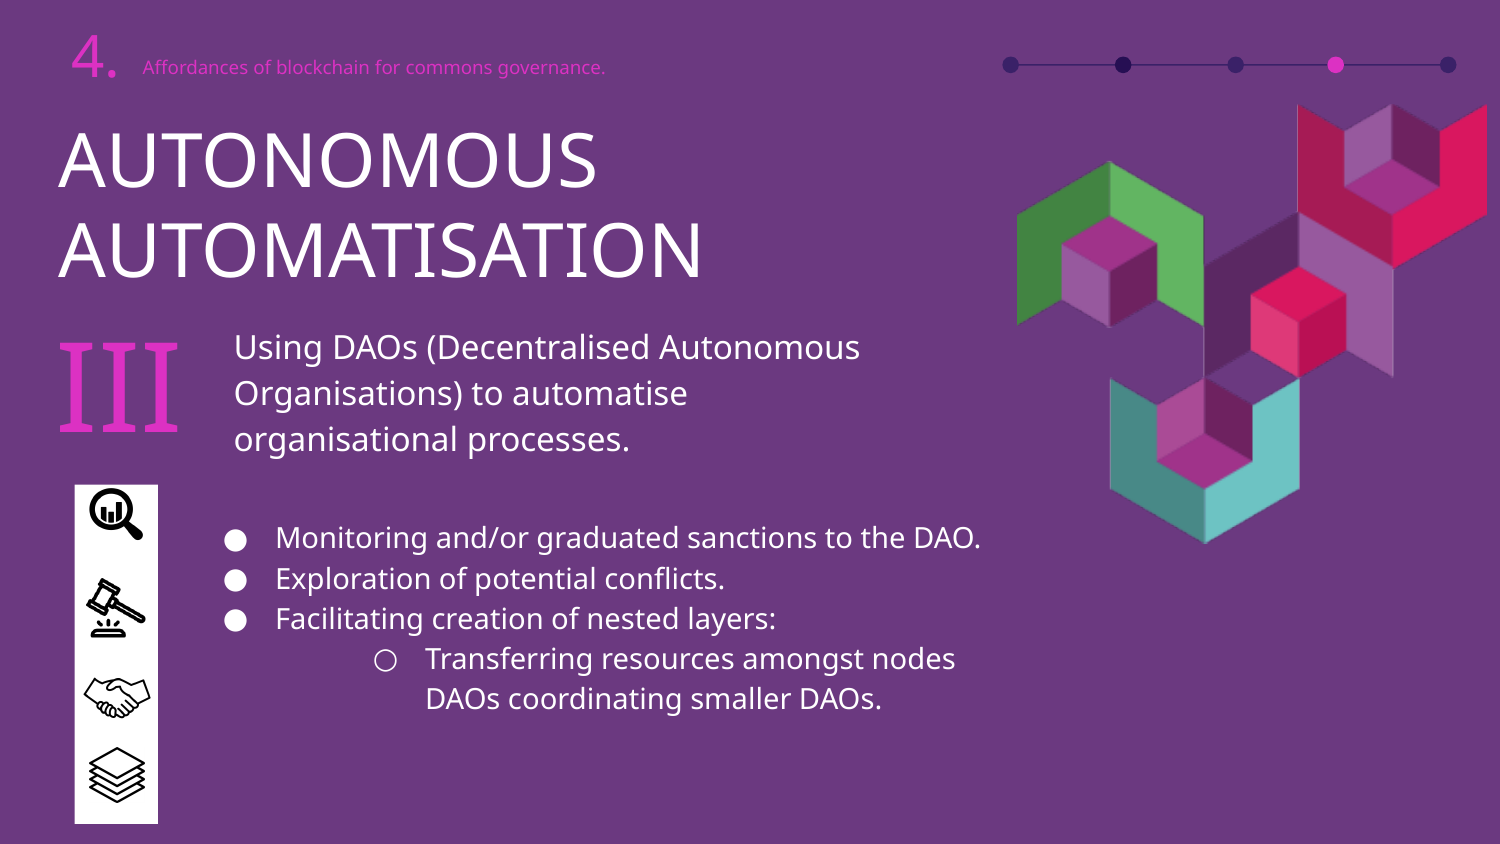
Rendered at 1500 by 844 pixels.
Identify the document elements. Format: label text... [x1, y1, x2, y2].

text_box [1439, 56, 1457, 74]
picture [89, 747, 145, 804]
picture [82, 480, 150, 548]
text_box 4. [56, 4, 165, 111]
text_box III [40, 292, 242, 461]
picture [78, 568, 154, 644]
text_box [1002, 56, 1019, 74]
subtitle Using DAOs (Decentralised Autonomous Organisations) to automatise organisational processes. [218, 305, 904, 462]
text_box [1114, 56, 1132, 74]
text_box [74, 484, 158, 824]
text_box AUTONOMOUS AUTOMATISATION [43, 97, 863, 305]
picture [83, 661, 151, 729]
picture [1017, 104, 1487, 544]
text_box Affordances of blockchain for commons governance. [127, 40, 987, 89]
text_box [1327, 56, 1345, 74]
text_box Monitoring and/or graduated sanctions to the DAO. Exploration of potential conflicts. Facilitating creation of nested layers: Transferring resources amongst nodes DAOs coordinating smaller DAOs. [185, 499, 1042, 809]
text_box [1227, 56, 1244, 74]
